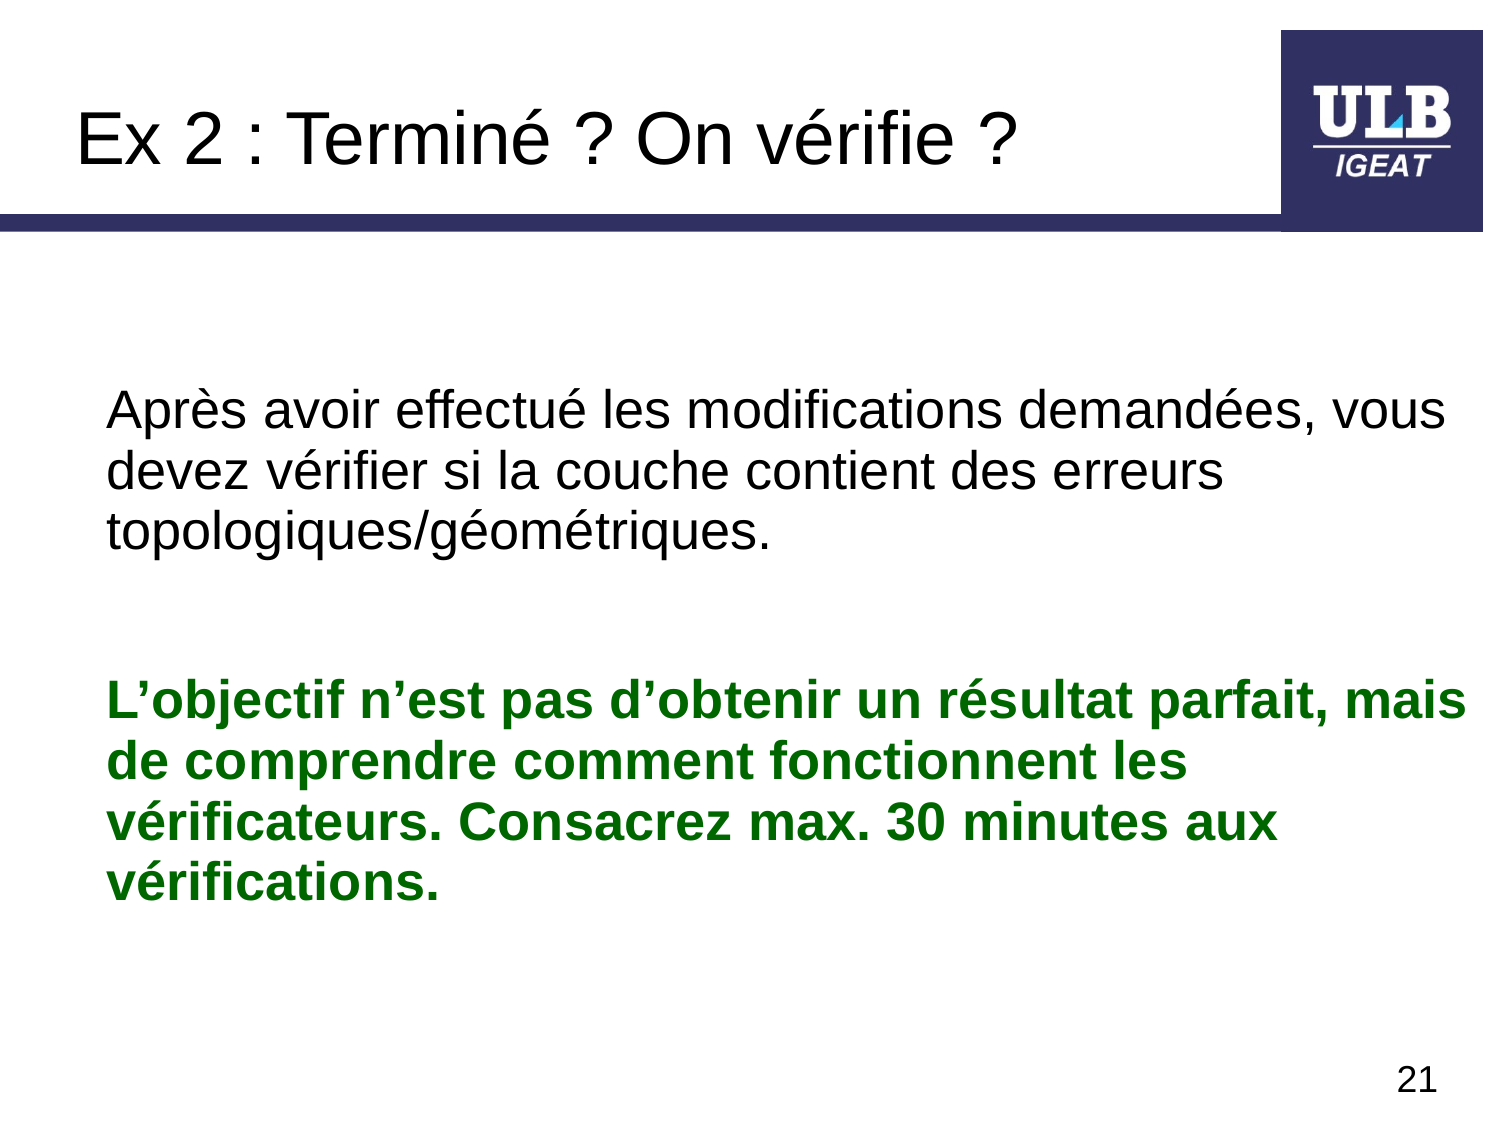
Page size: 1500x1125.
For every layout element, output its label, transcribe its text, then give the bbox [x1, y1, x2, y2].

list Après avoir effectué les modifications demandées, vous devez vérifier si la couche contient des erreurs topologiques/géométriques. L’objectif n’est pas d’obtenir un résultat parfait, mais de comprendre comment fonctionnent les vérificateurs. Consacrez max. 30 minutes aux vérifications. [35, 295, 1477, 1111]
title Ex 2 : Terminé ? On vérifie ? [75, 44, 1425, 233]
picture [1281, 30, 1483, 232]
